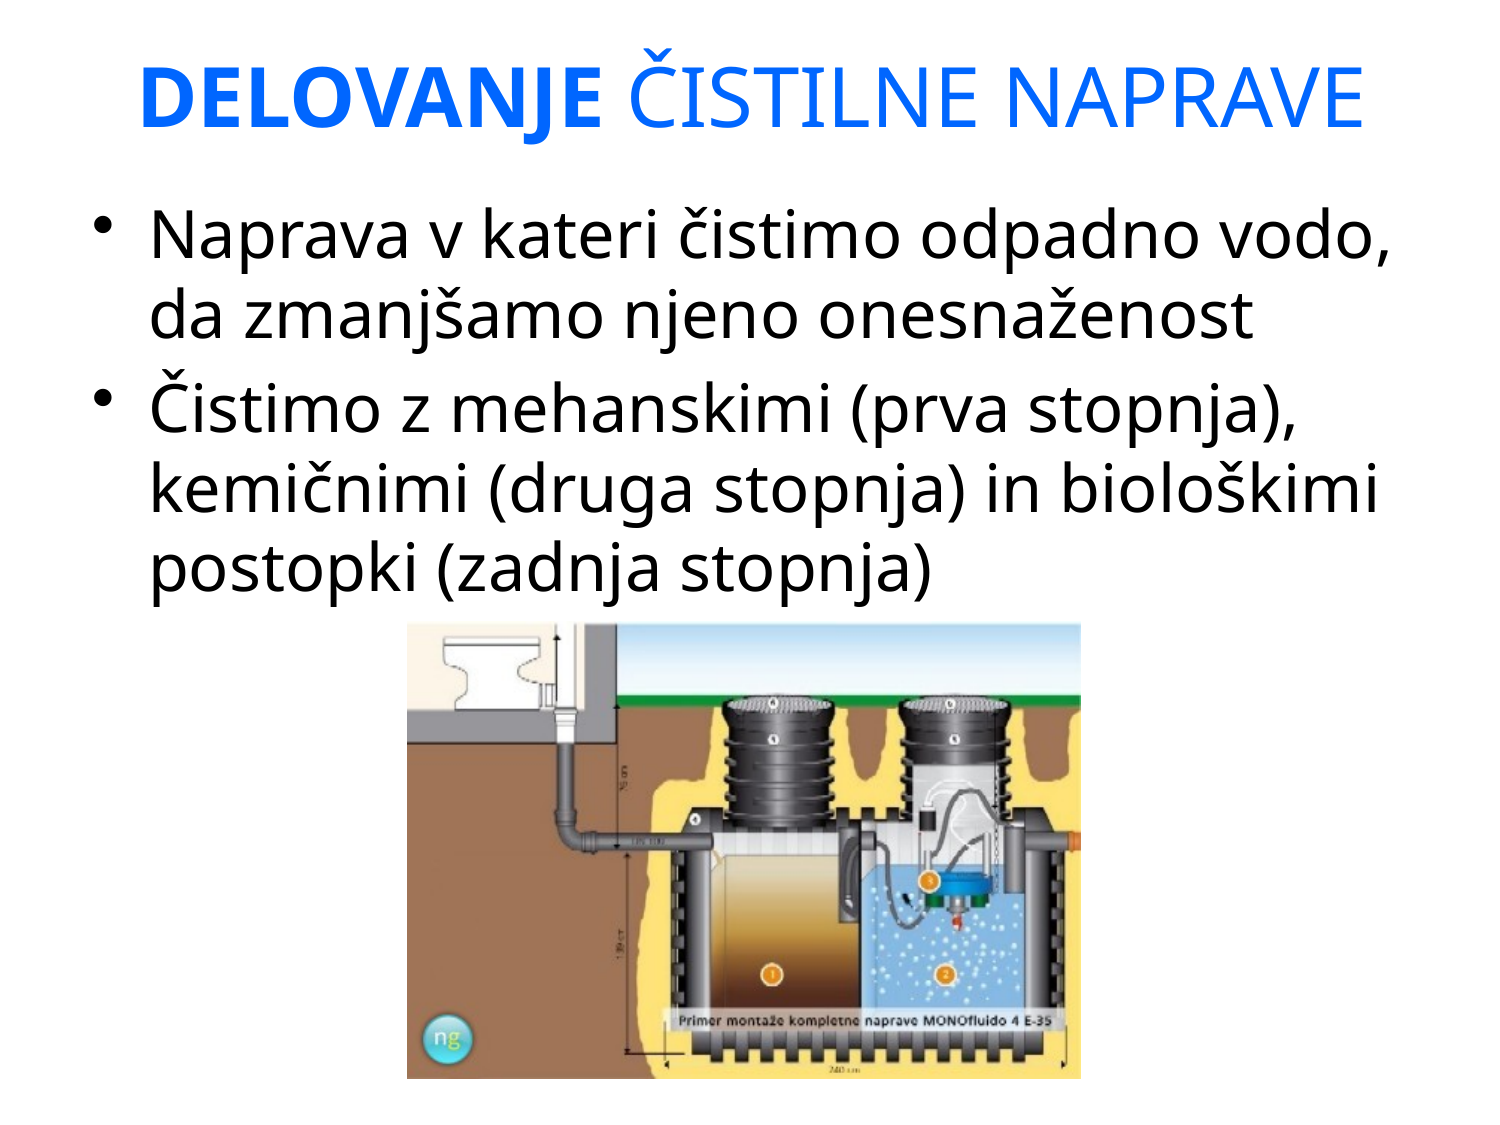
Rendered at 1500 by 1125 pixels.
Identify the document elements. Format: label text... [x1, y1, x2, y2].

picture [407, 621, 1081, 1079]
list Naprava v kateri čistimo odpadno vodo, da zmanjšamo njeno onesnaženost Čistimo z mehanskimi (prva stopnja), kemičnimi (druga stopnja) in biološkimi postopki (zadnja stopnja) [76, 184, 1427, 927]
title DELOVANJE ČISTILNE NAPRAVE [76, 0, 1427, 184]
